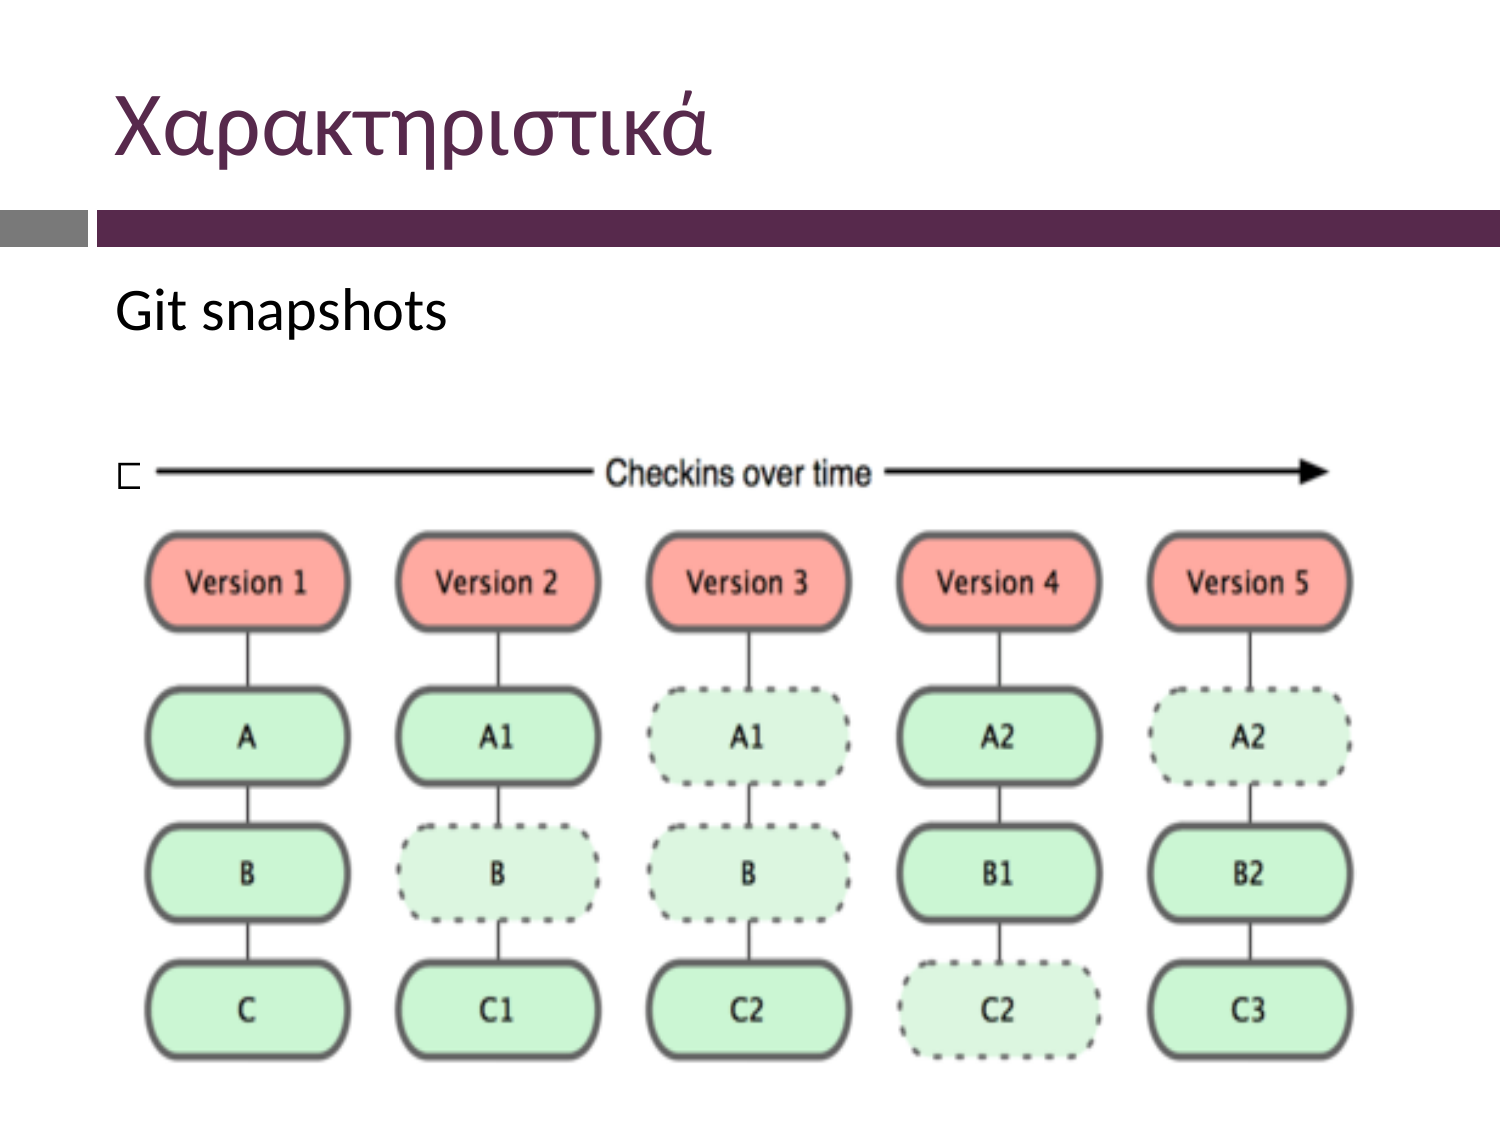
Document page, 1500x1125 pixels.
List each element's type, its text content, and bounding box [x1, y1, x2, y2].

list Git snapshots [100, 262, 1438, 1000]
picture [140, 435, 1357, 1066]
title Χαρακτηριστικά [99, 37, 1438, 201]
